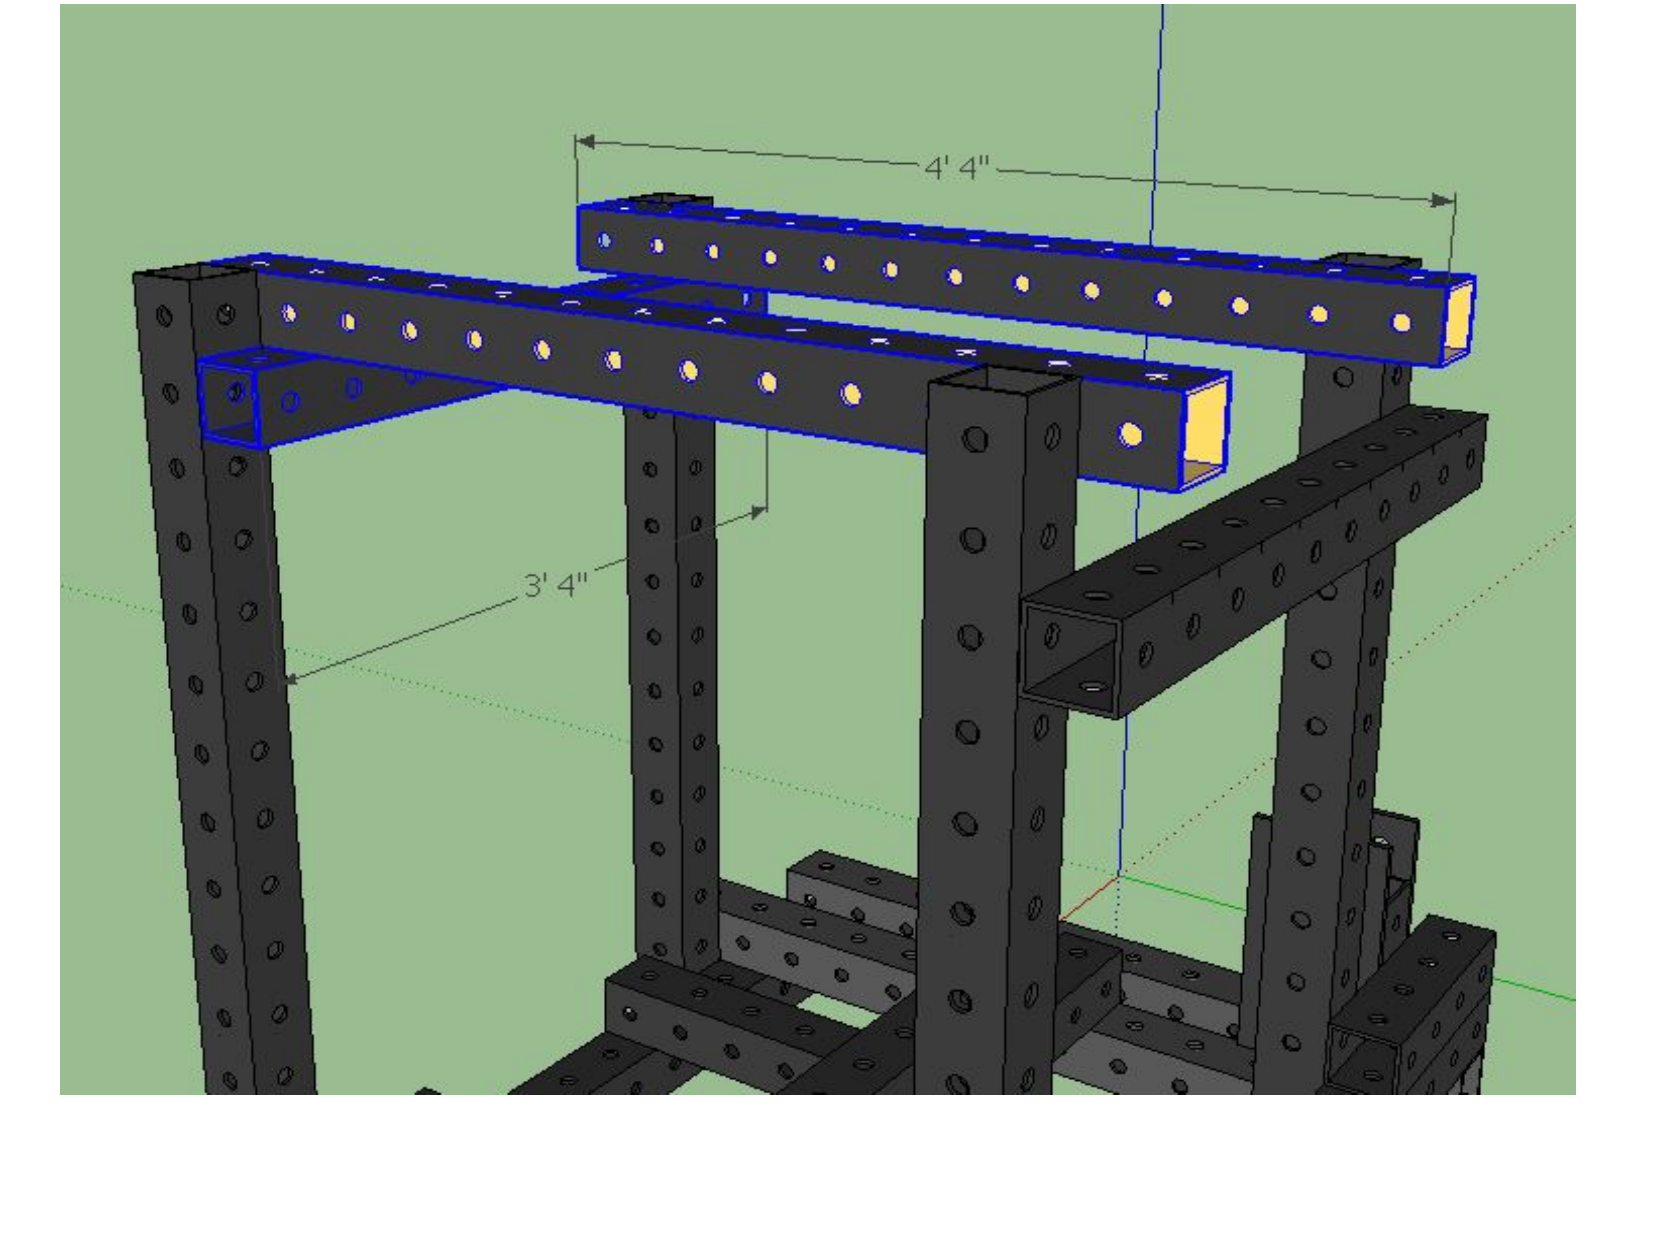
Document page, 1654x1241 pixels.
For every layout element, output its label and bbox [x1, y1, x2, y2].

picture [60, 4, 1576, 1096]
